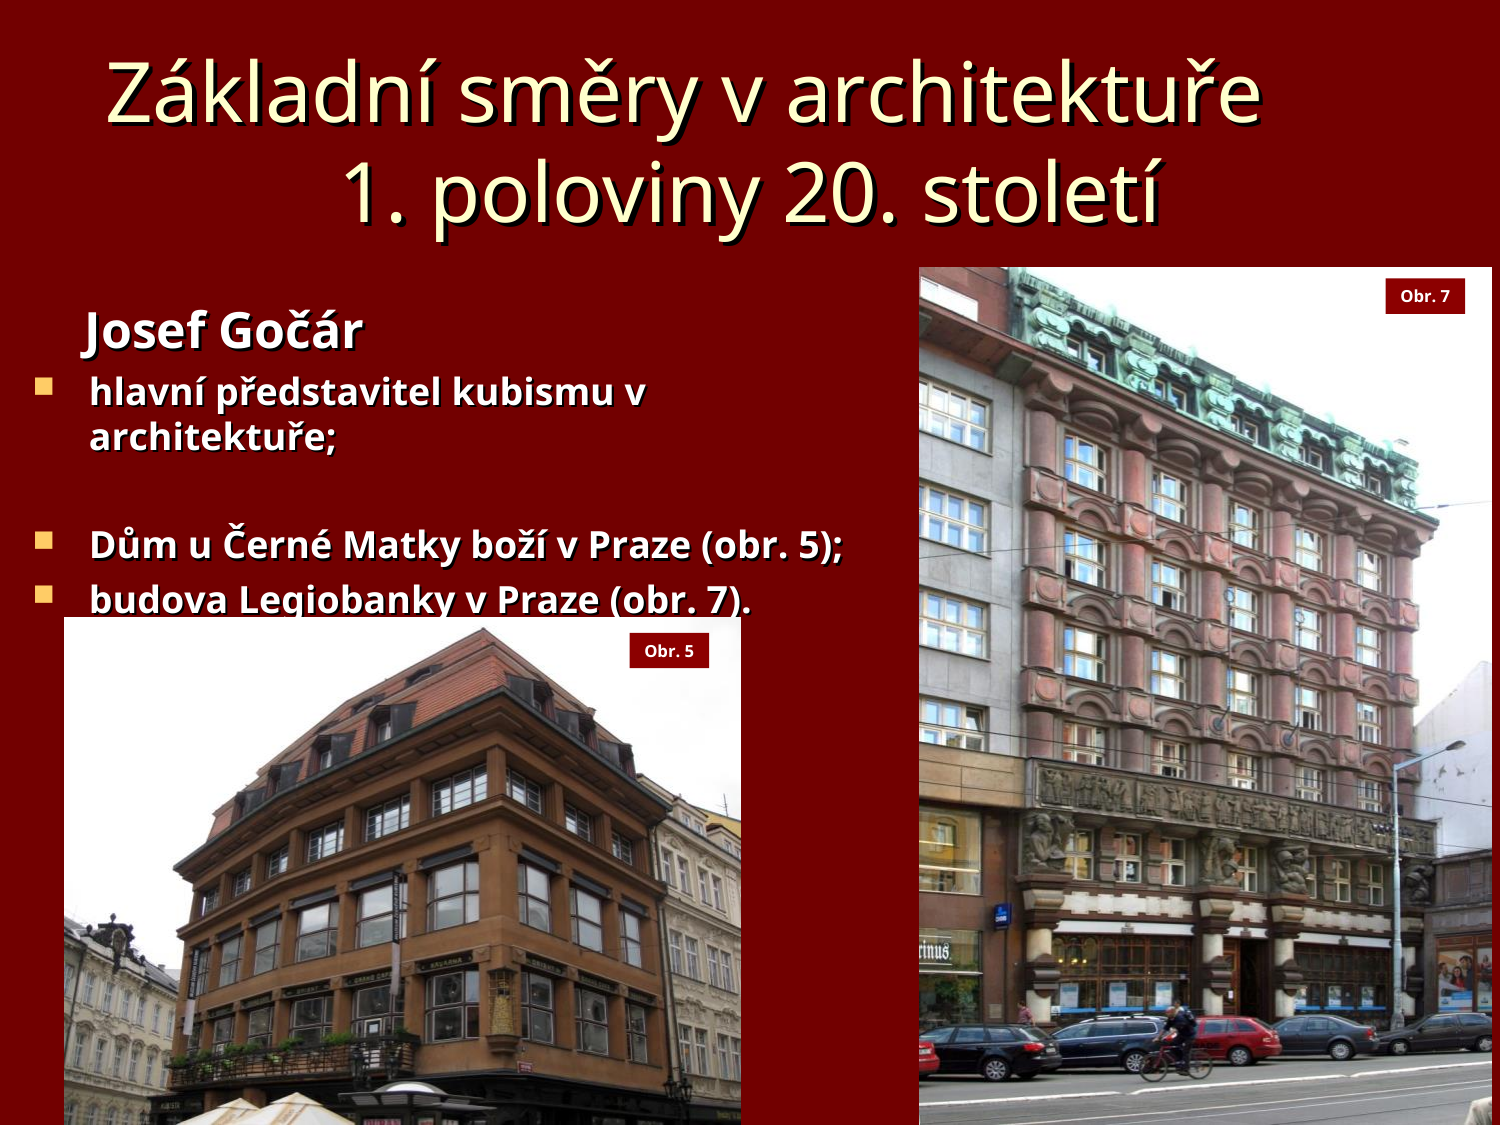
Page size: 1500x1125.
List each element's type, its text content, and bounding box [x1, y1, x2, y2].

title Základní směry v architektuře 1. poloviny 20. století [75, 31, 1426, 247]
text_box Obr. 5 [629, 632, 710, 669]
list Josef Gočár hlavní představitel kubismu v architektuře; Dům u Černé Matky boží v Praze (obr. 5); budova Legiobanky v Praze (obr. 7). [17, 290, 916, 622]
text_box Obr. 7 [1385, 278, 1466, 314]
text_box [64, 617, 741, 1125]
text_box [919, 267, 1492, 1125]
